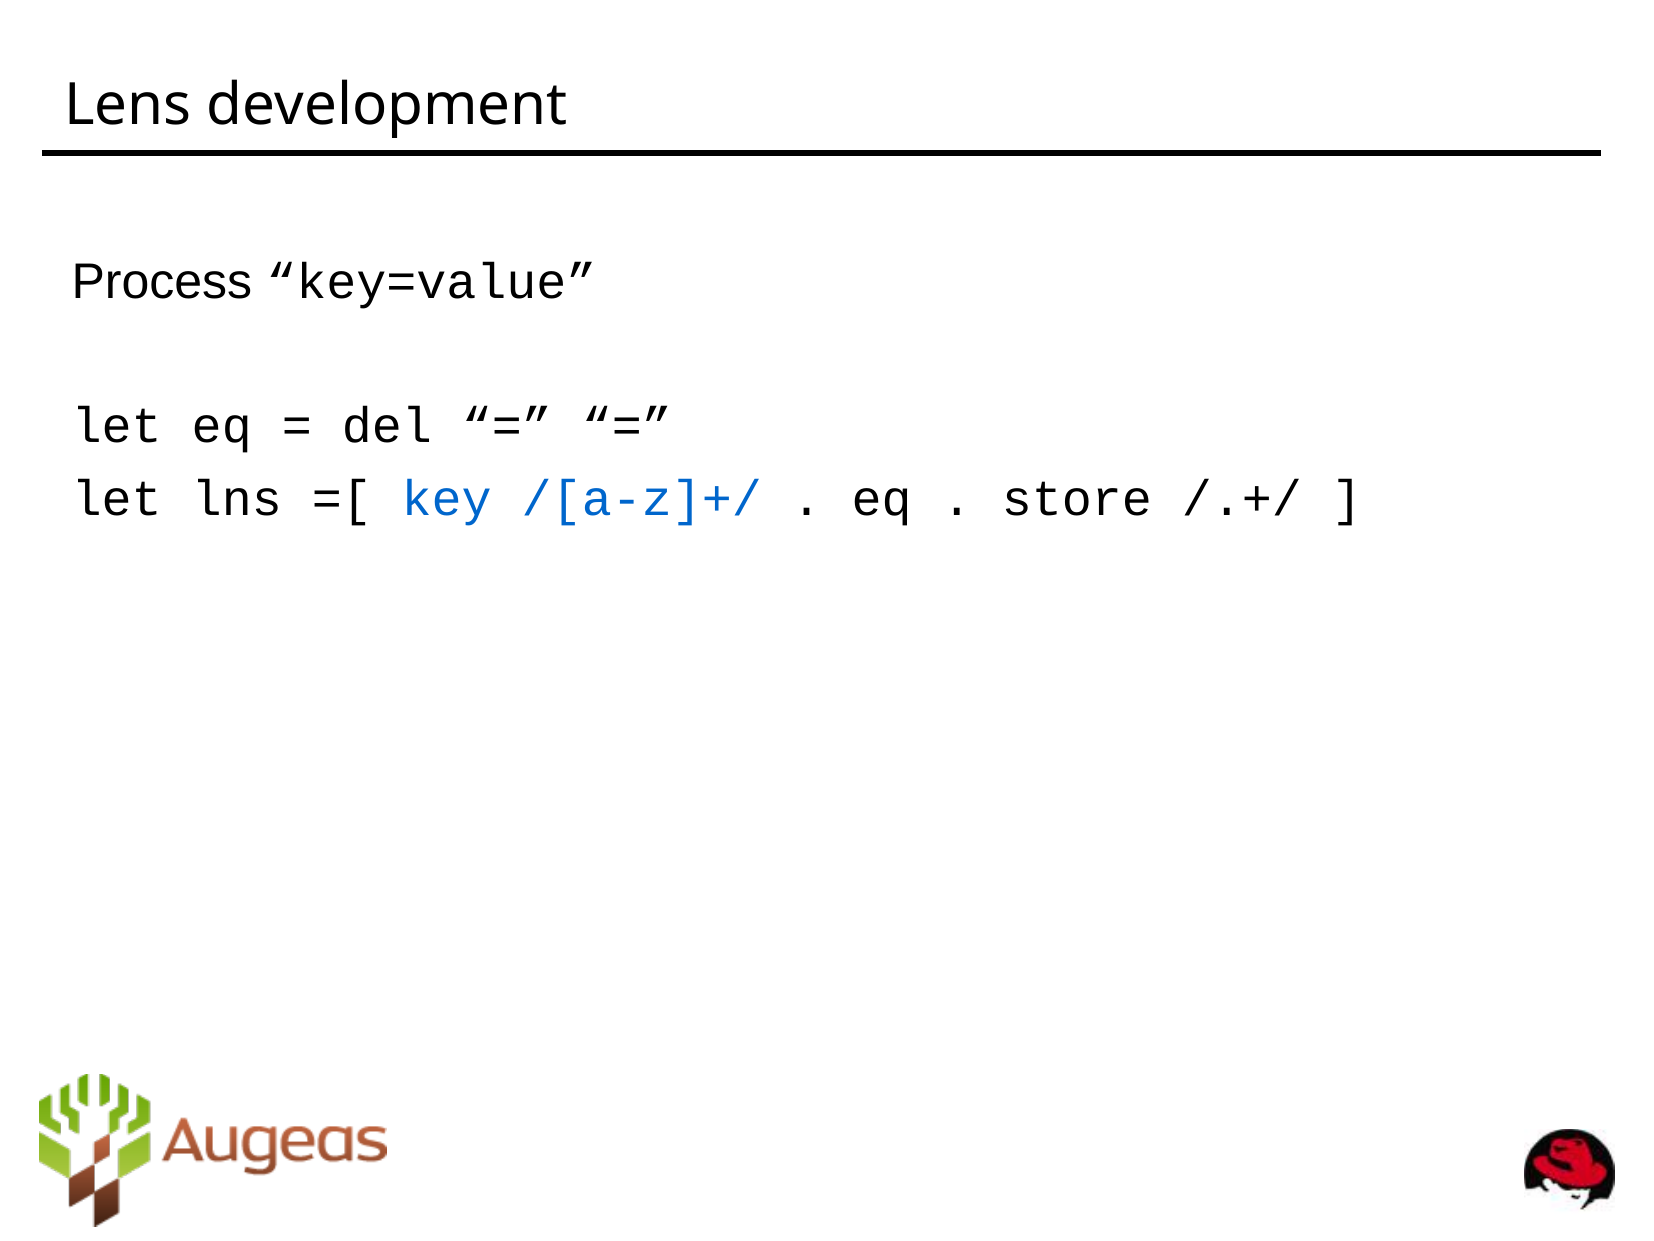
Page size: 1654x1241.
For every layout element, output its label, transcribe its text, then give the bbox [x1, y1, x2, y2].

picture [1524, 1129, 1615, 1220]
list Process “key=value” let eq = del “=” “=” let lns =[ key /[a-z]+/ . eq . store /.+/ ] [71, 180, 1495, 1089]
picture [39, 1074, 387, 1227]
title Lens development [64, 42, 1496, 161]
